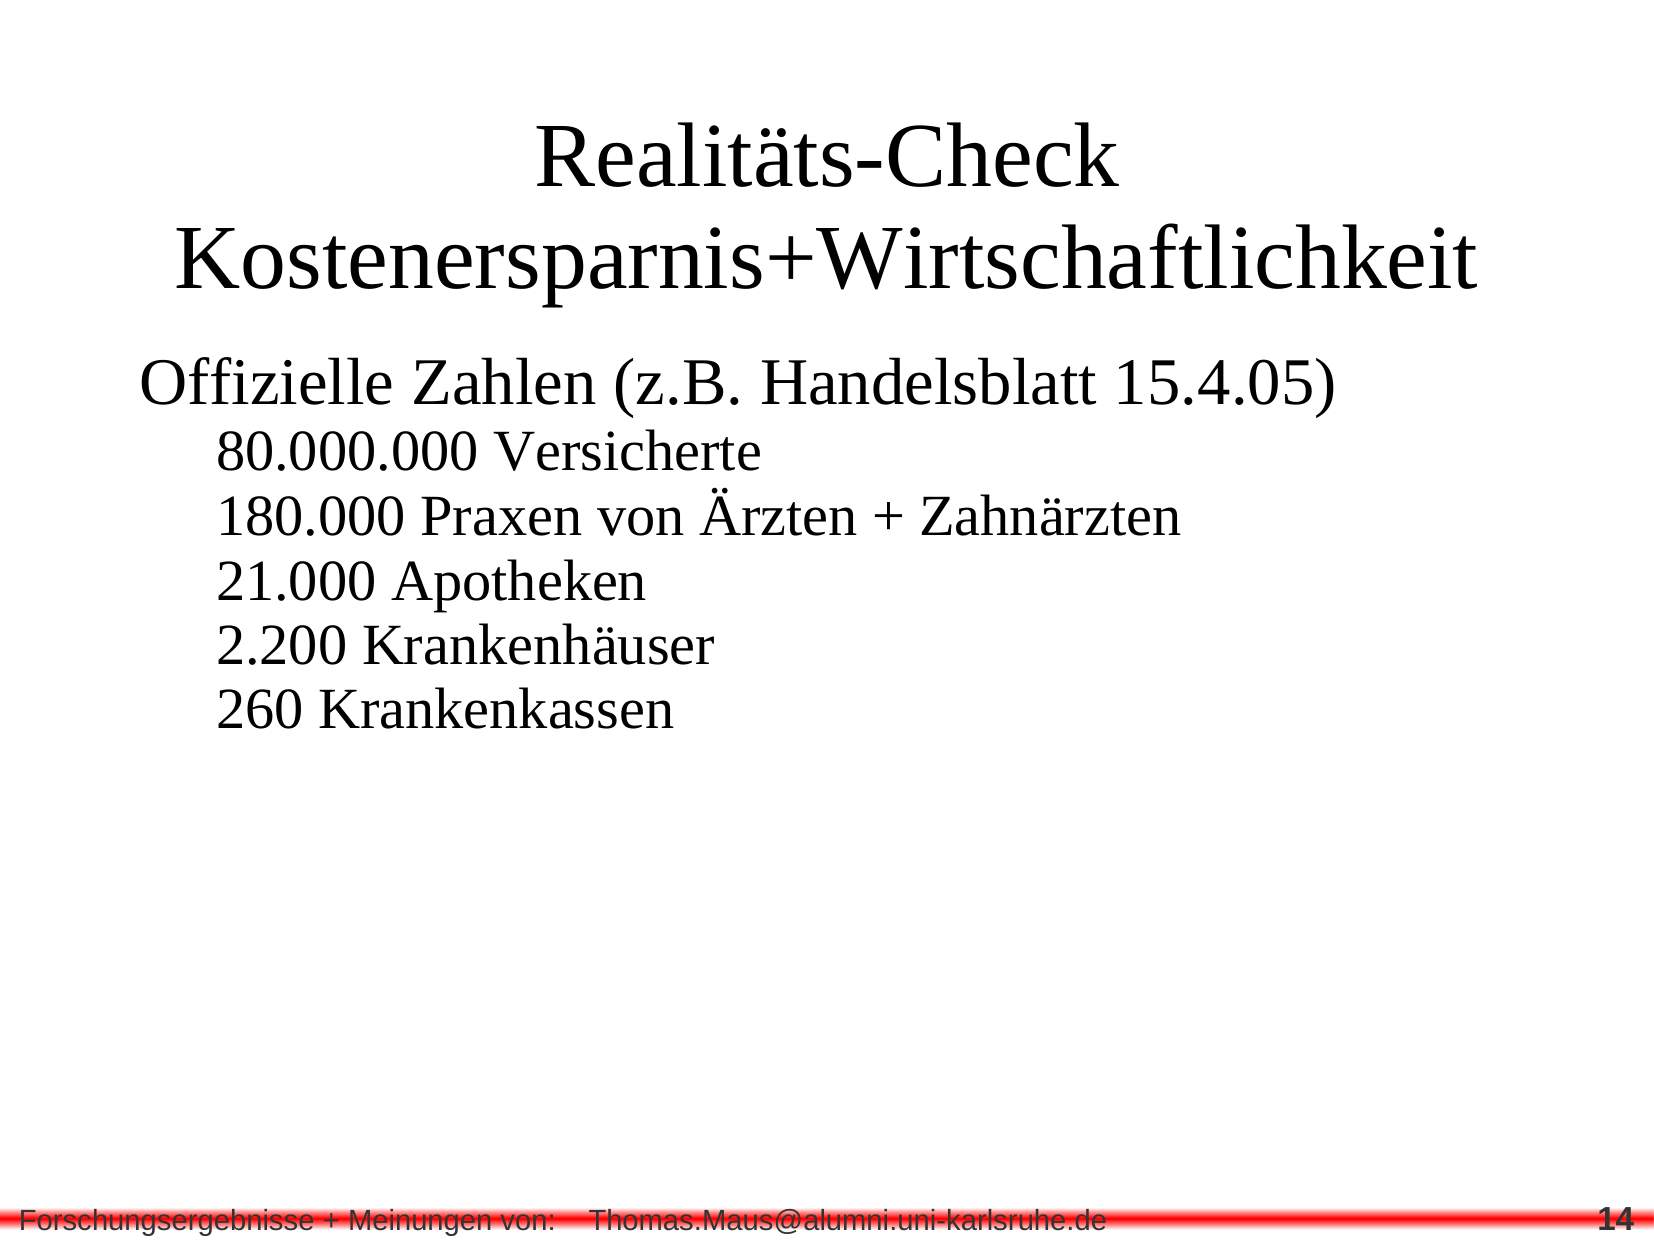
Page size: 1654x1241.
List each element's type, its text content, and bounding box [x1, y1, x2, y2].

list Offizielle Zahlen (z.B. Handelsblatt 15.4.05) 80.000.000 Versicherte 180.000 Praxen von Ärzten + Zahnärzten 21.000 Apotheken 2.200 Krankenhäuser 260 Krankenkassen [121, 344, 1534, 1127]
title Realitäts-Check Kostenersparnis+Wirtschaftlichkeit [121, 95, 1534, 318]
